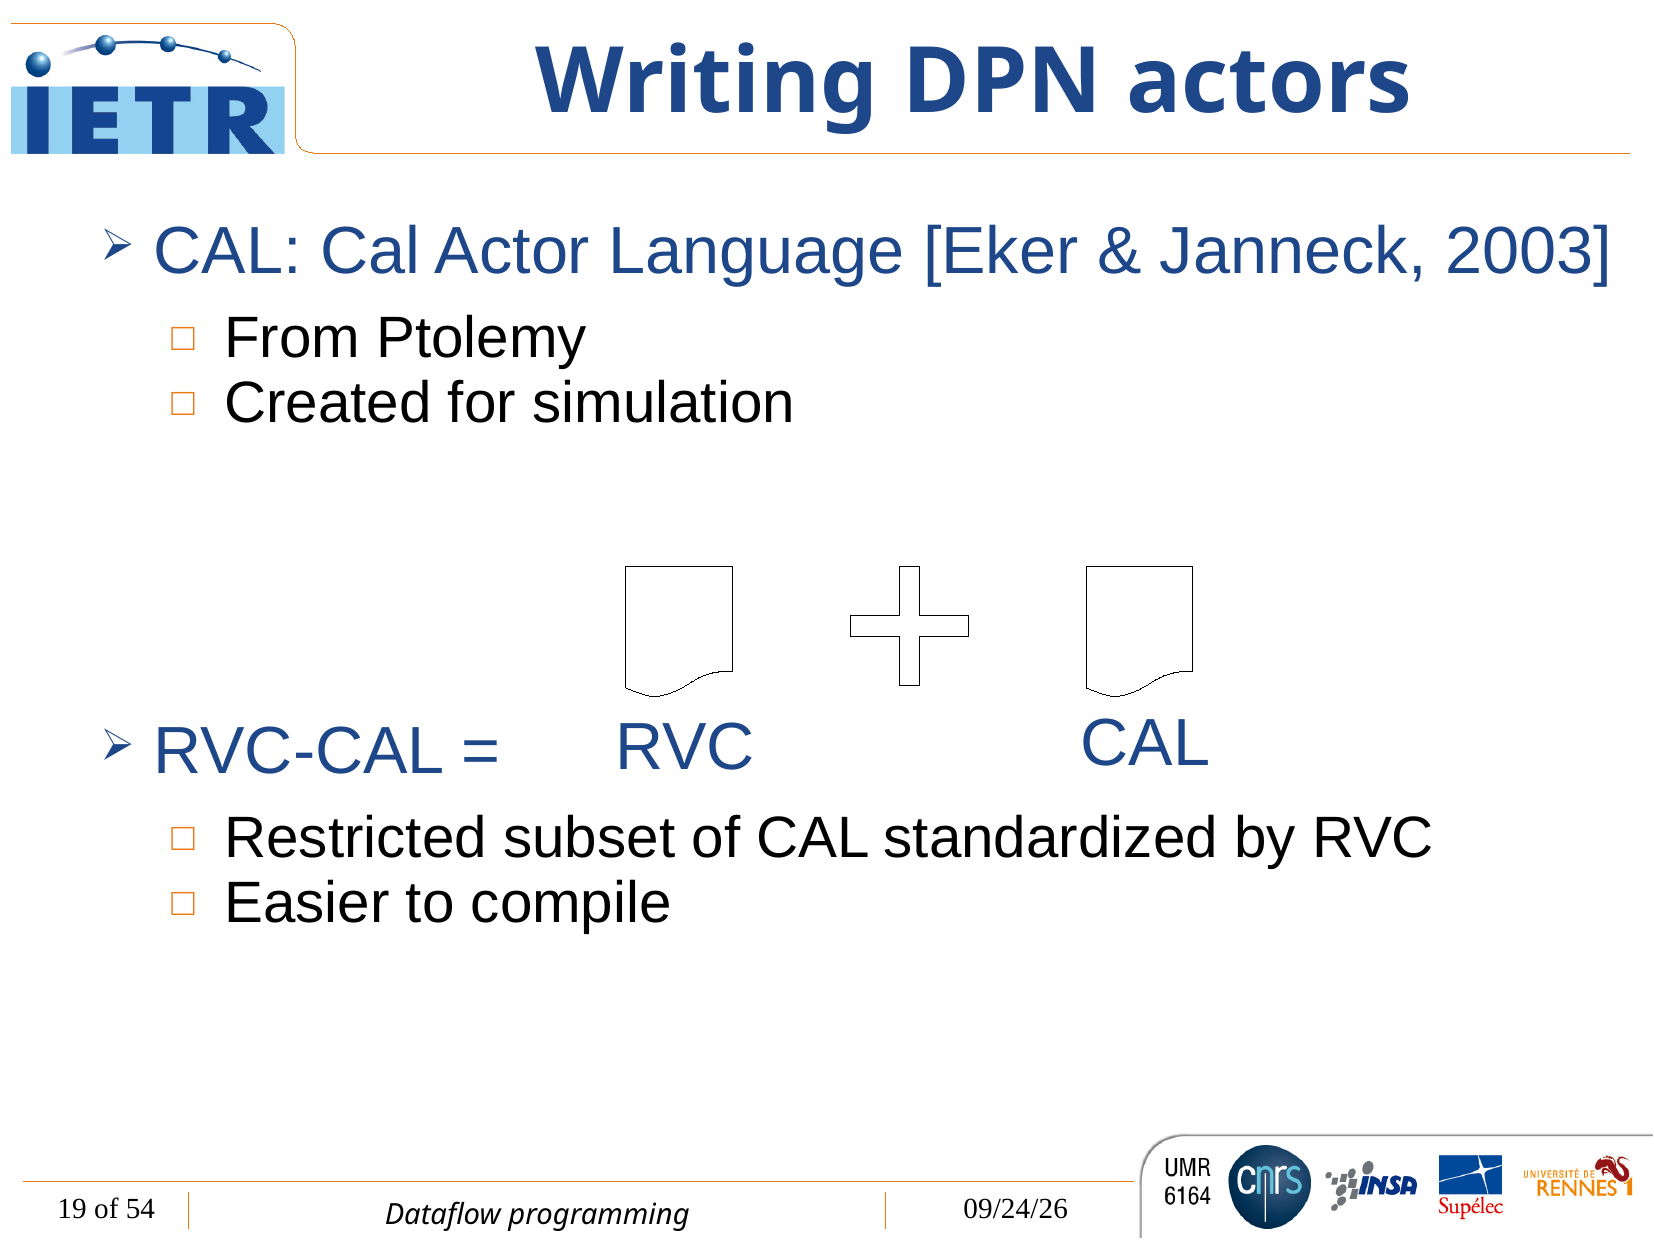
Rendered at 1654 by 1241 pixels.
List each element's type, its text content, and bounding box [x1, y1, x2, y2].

list CAL [1051, 704, 1241, 784]
picture [11, 35, 285, 154]
list CAL: Cal Actor Language [Eker & Janneck, 2003] From Ptolemy Created for simulation RVC-CAL = Restricted subset of CAL standardized by RVC Easier to compile [82, 212, 1619, 1032]
title Writing DPN actors [295, 0, 1654, 154]
list RVC [590, 708, 780, 788]
picture [1139, 1133, 1653, 1238]
